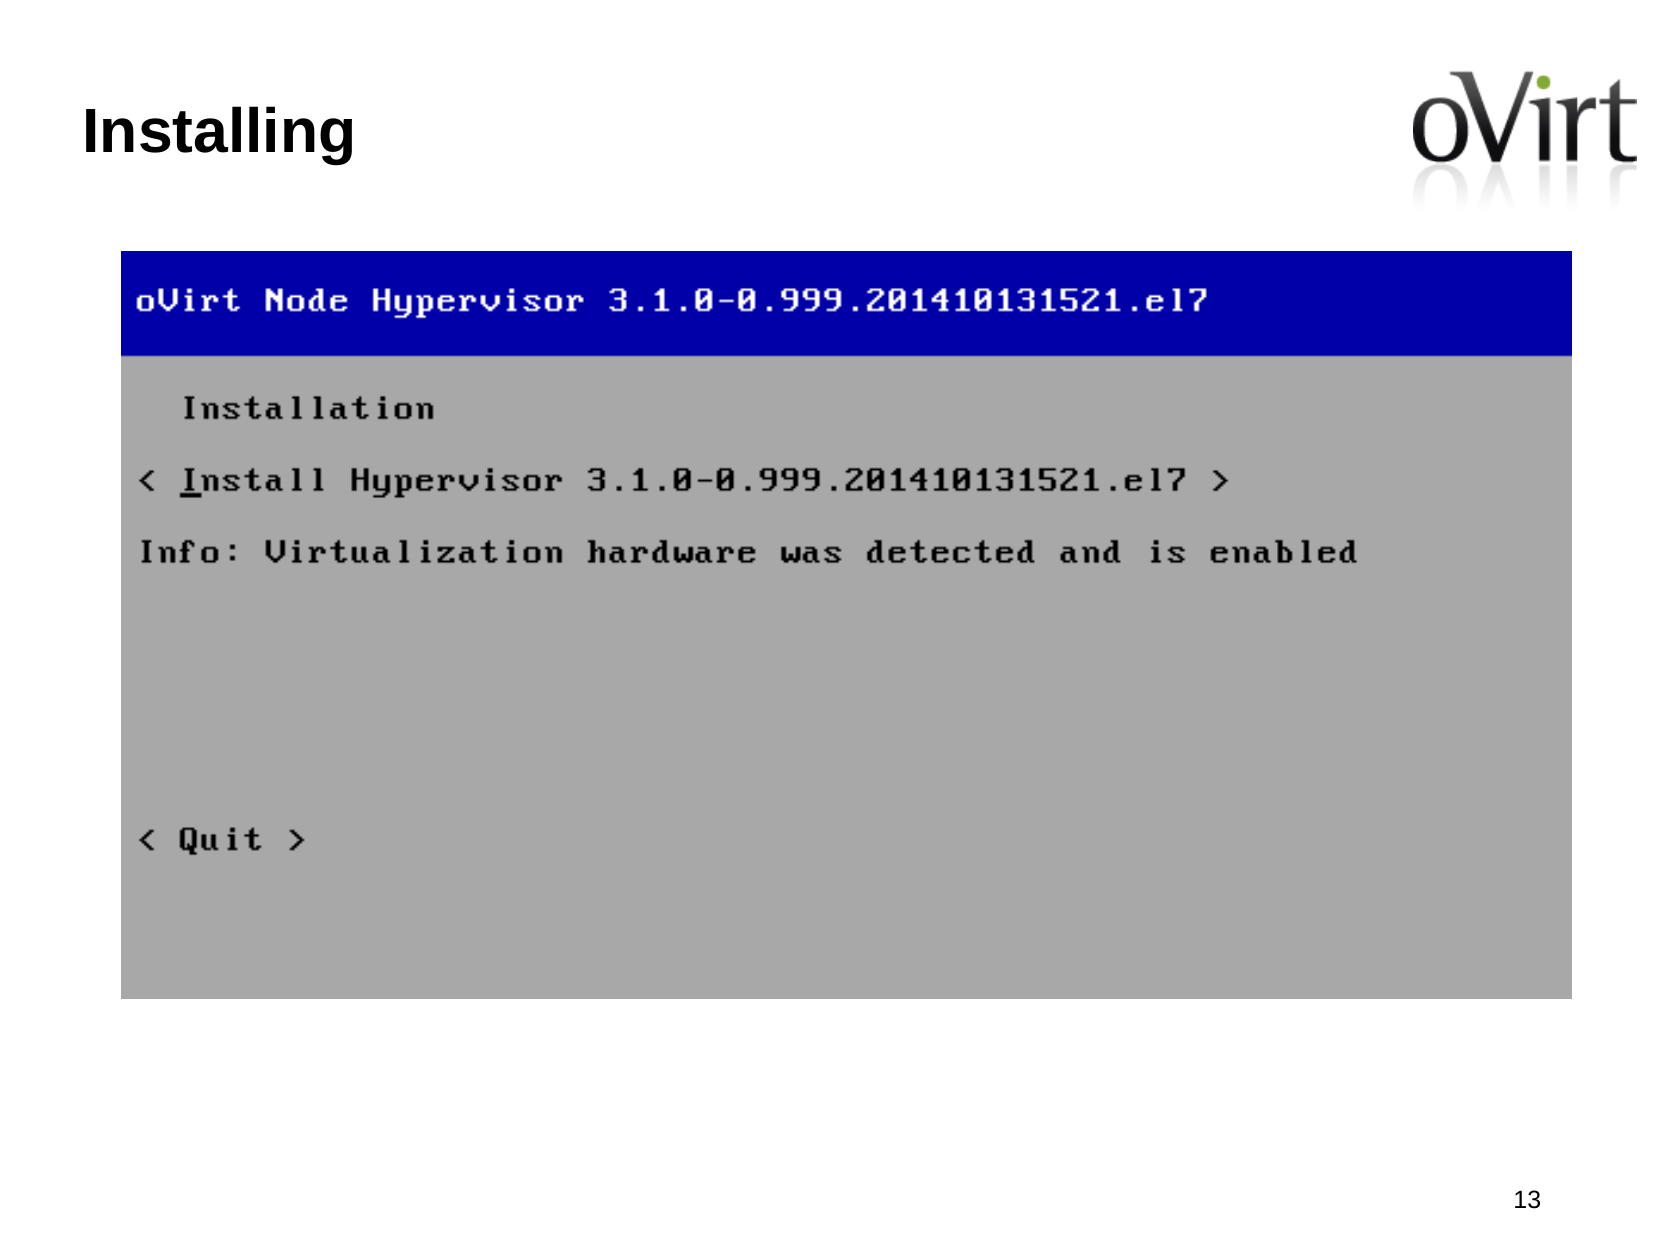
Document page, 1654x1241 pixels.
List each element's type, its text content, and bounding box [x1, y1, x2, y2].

picture [121, 251, 1572, 999]
picture [1413, 63, 1637, 212]
title Installing [82, 37, 1303, 226]
